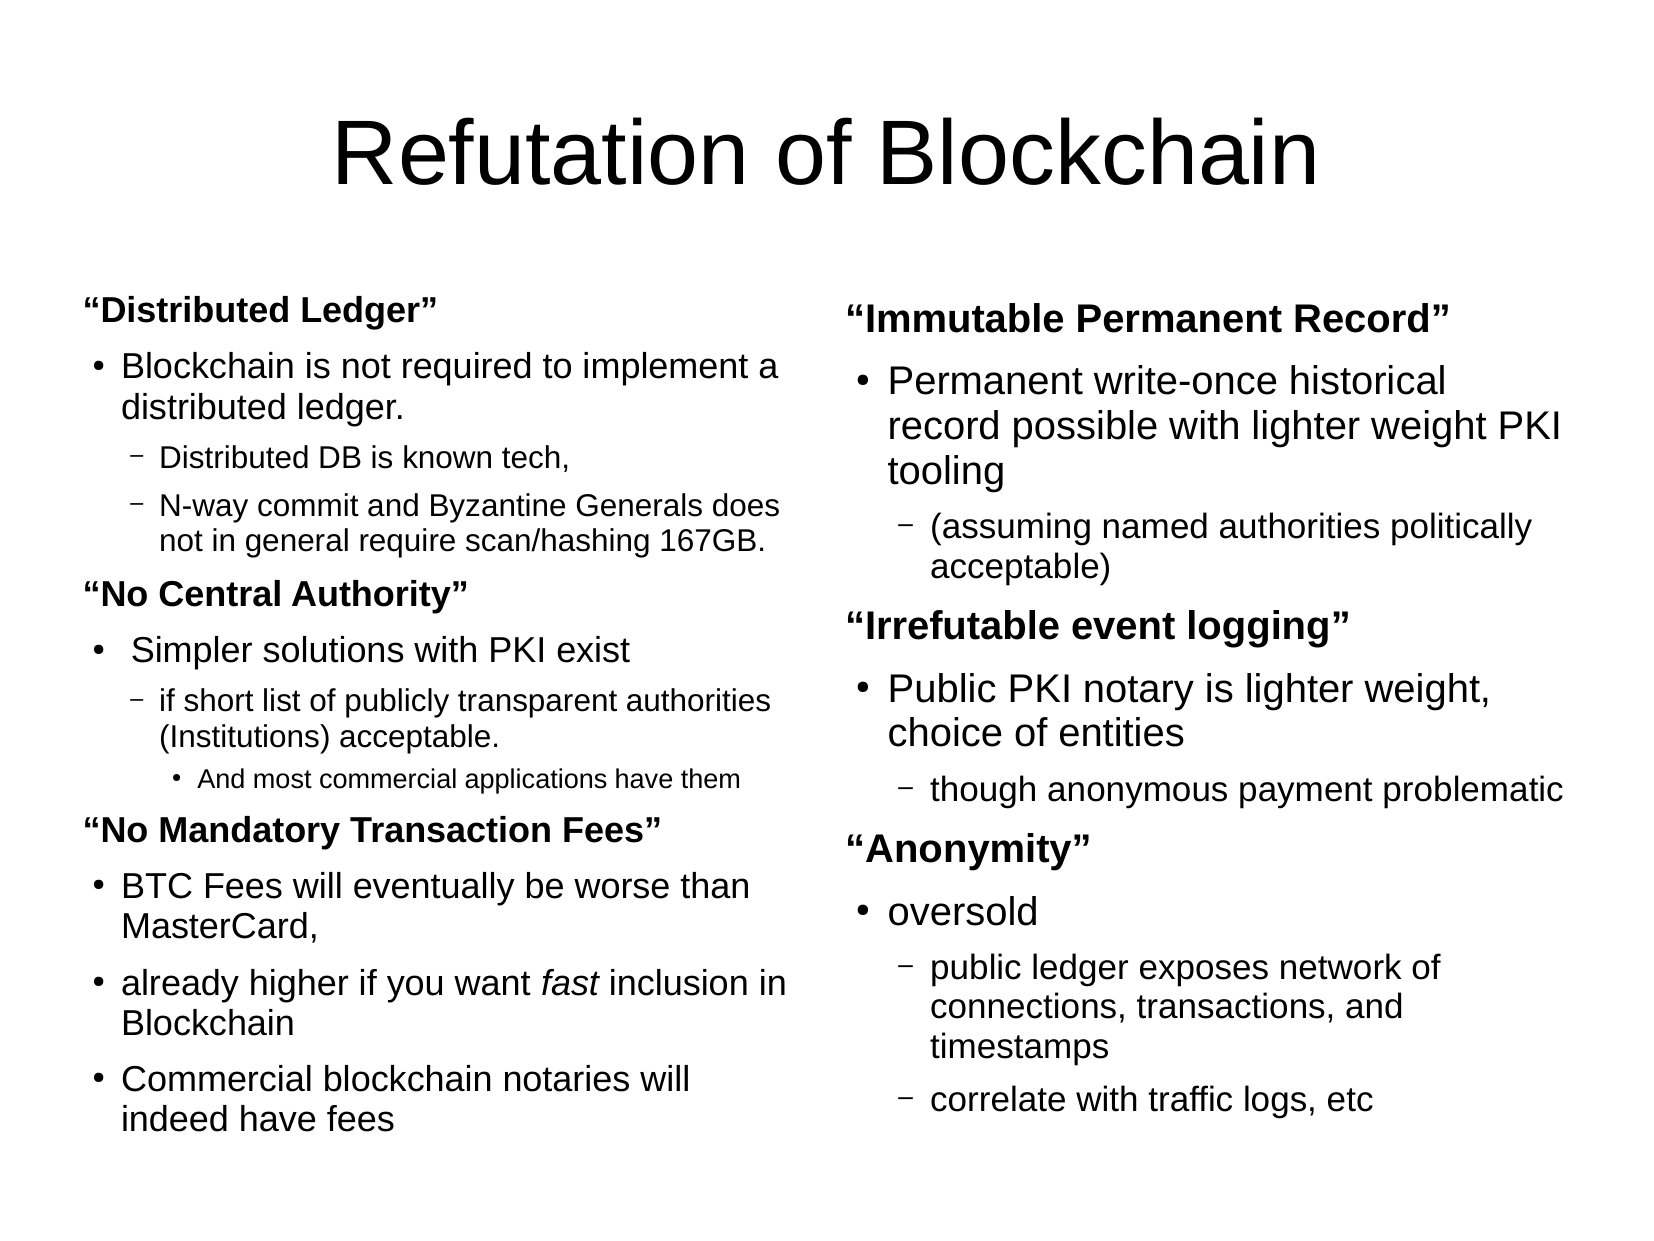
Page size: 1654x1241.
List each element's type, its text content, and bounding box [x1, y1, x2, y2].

list “Immutable Permanent Record” Permanent write-once historical record possible with lighter weight PKI tooling (assuming named authorities politically acceptable) “Irrefutable event logging” Public PKI notary is lighter weight, choice of entities though anonymous payment problematic “Anonymity” oversold public ledger exposes network of connections, transactions, and timestamps correlate with traffic logs, etc [845, 296, 1572, 1126]
title Refutation of Blockchain [82, 49, 1571, 257]
list “Distributed Ledger” Blockchain is not required to implement a distributed ledger. Distributed DB is known tech, N-way commit and Byzantine Generals does not in general require scan/hashing 167GB. “No Central Authority” Simpler solutions with PKI exist if short list of publicly transparent authorities (Institutions) acceptable. And most commercial applications have them “No Mandatory Transaction Fees” BTC Fees will eventually be worse than MasterCard, already higher if you want fast inclusion in Blockchain Commercial blockchain notaries will indeed have fees [82, 290, 809, 1141]
